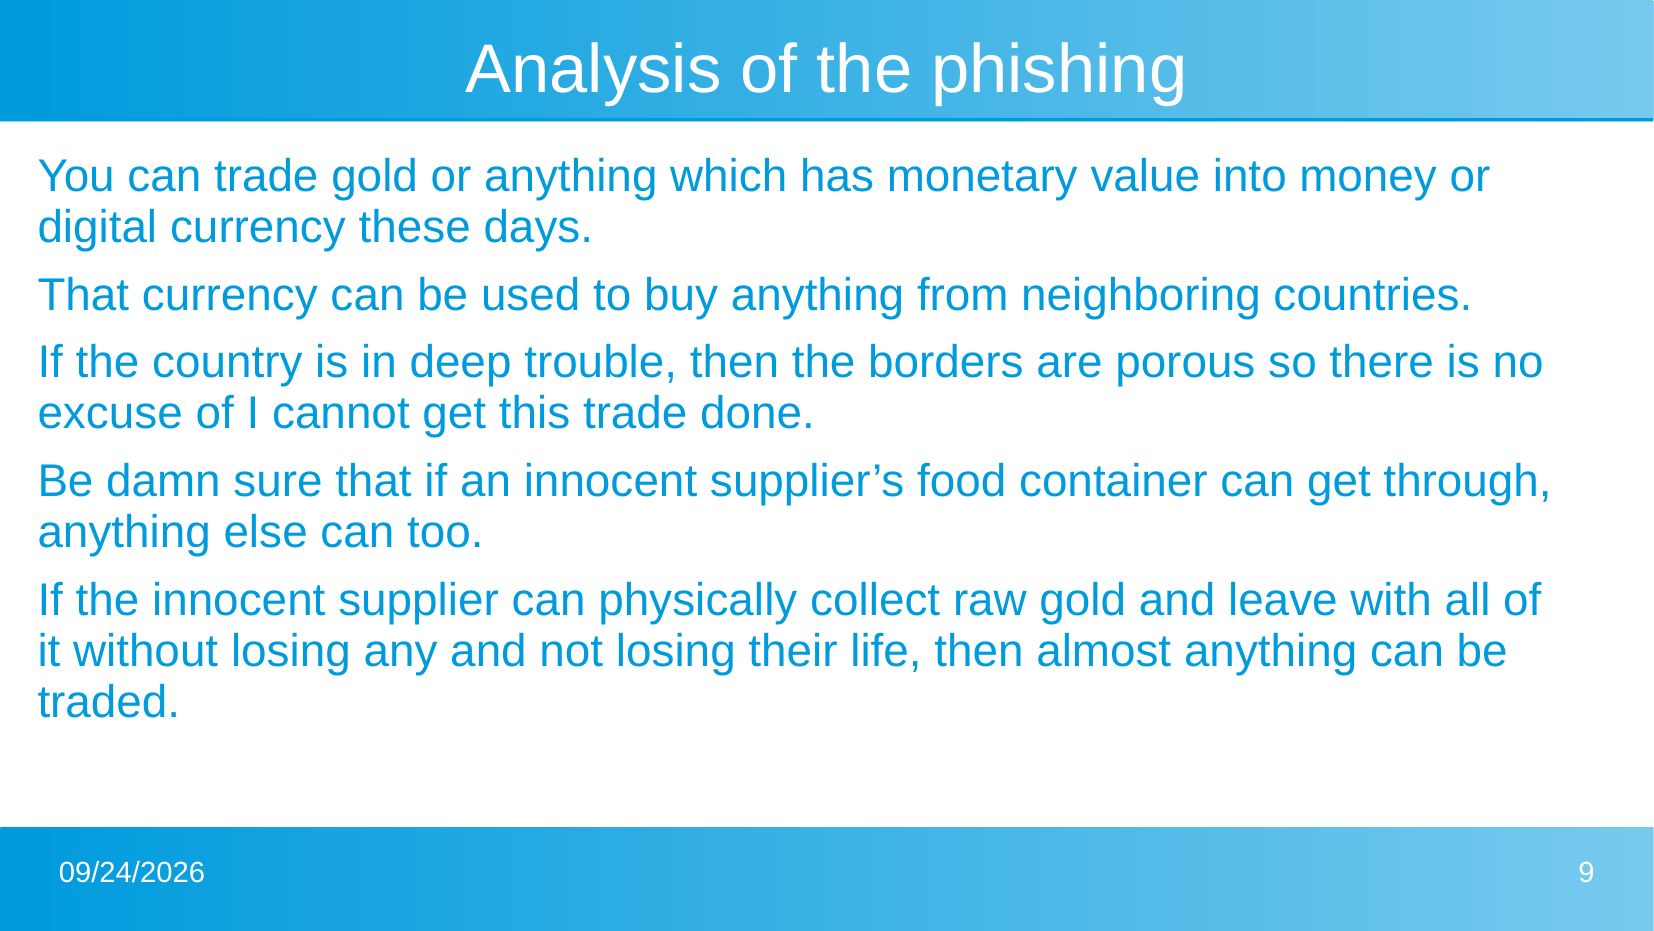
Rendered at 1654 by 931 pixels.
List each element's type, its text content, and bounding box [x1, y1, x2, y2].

title Analysis of the phishing [59, 29, 1595, 108]
list You can trade gold or anything which has monetary value into money or digital currency these days. That currency can be used to buy anything from neighboring countries. If the country is in deep trouble, then the borders are porous so there is no excuse of I cannot get this trade done. Be damn sure that if an innocent supplier’s food container can get through, anything else can too. If the innocent supplier can physically collect raw gold and leave with all of it without losing any and not losing their life, then almost anything can be traded. [37, 150, 1573, 741]
